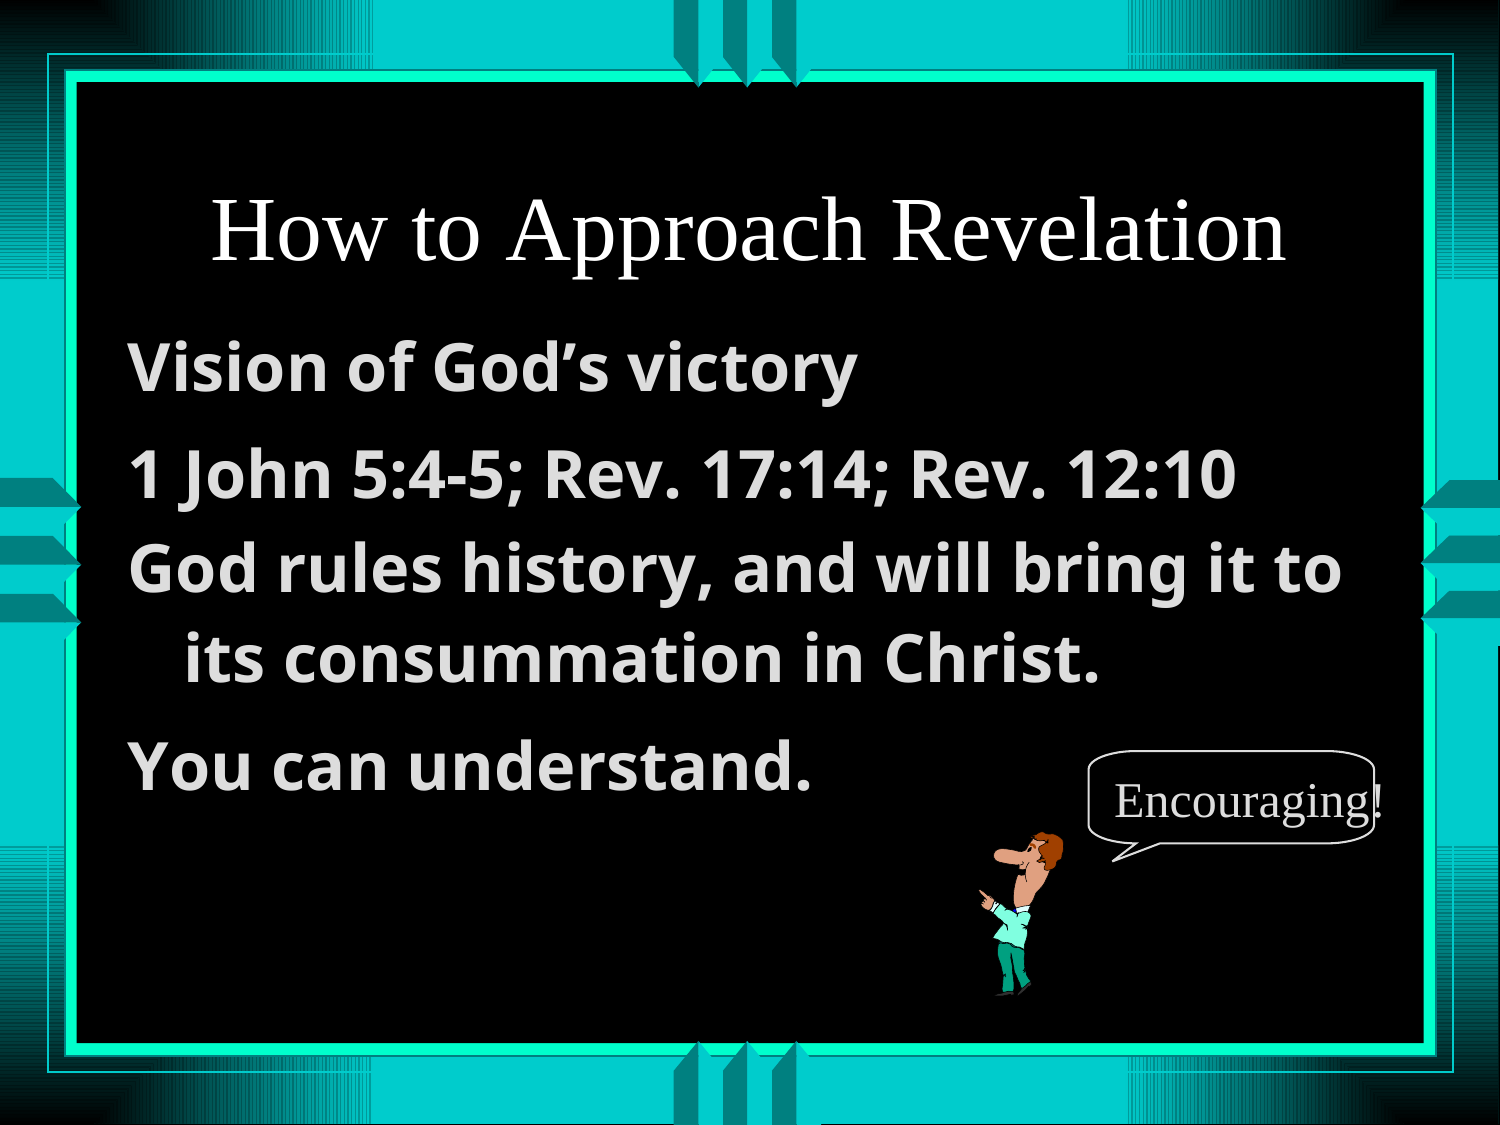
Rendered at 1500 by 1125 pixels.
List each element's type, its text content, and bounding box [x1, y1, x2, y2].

list God rules history, and will bring it to its consummation in Christ. You can understand. [112, 601, 1388, 1125]
list Vision of God’s victory 1 John 5:4-5; Rev. 17:14; Rev. 12:10 [112, 312, 1388, 601]
chart [978, 831, 1065, 997]
title How to Approach Revelation [26, 99, 1474, 288]
text_box Encouraging! [1088, 751, 1375, 862]
